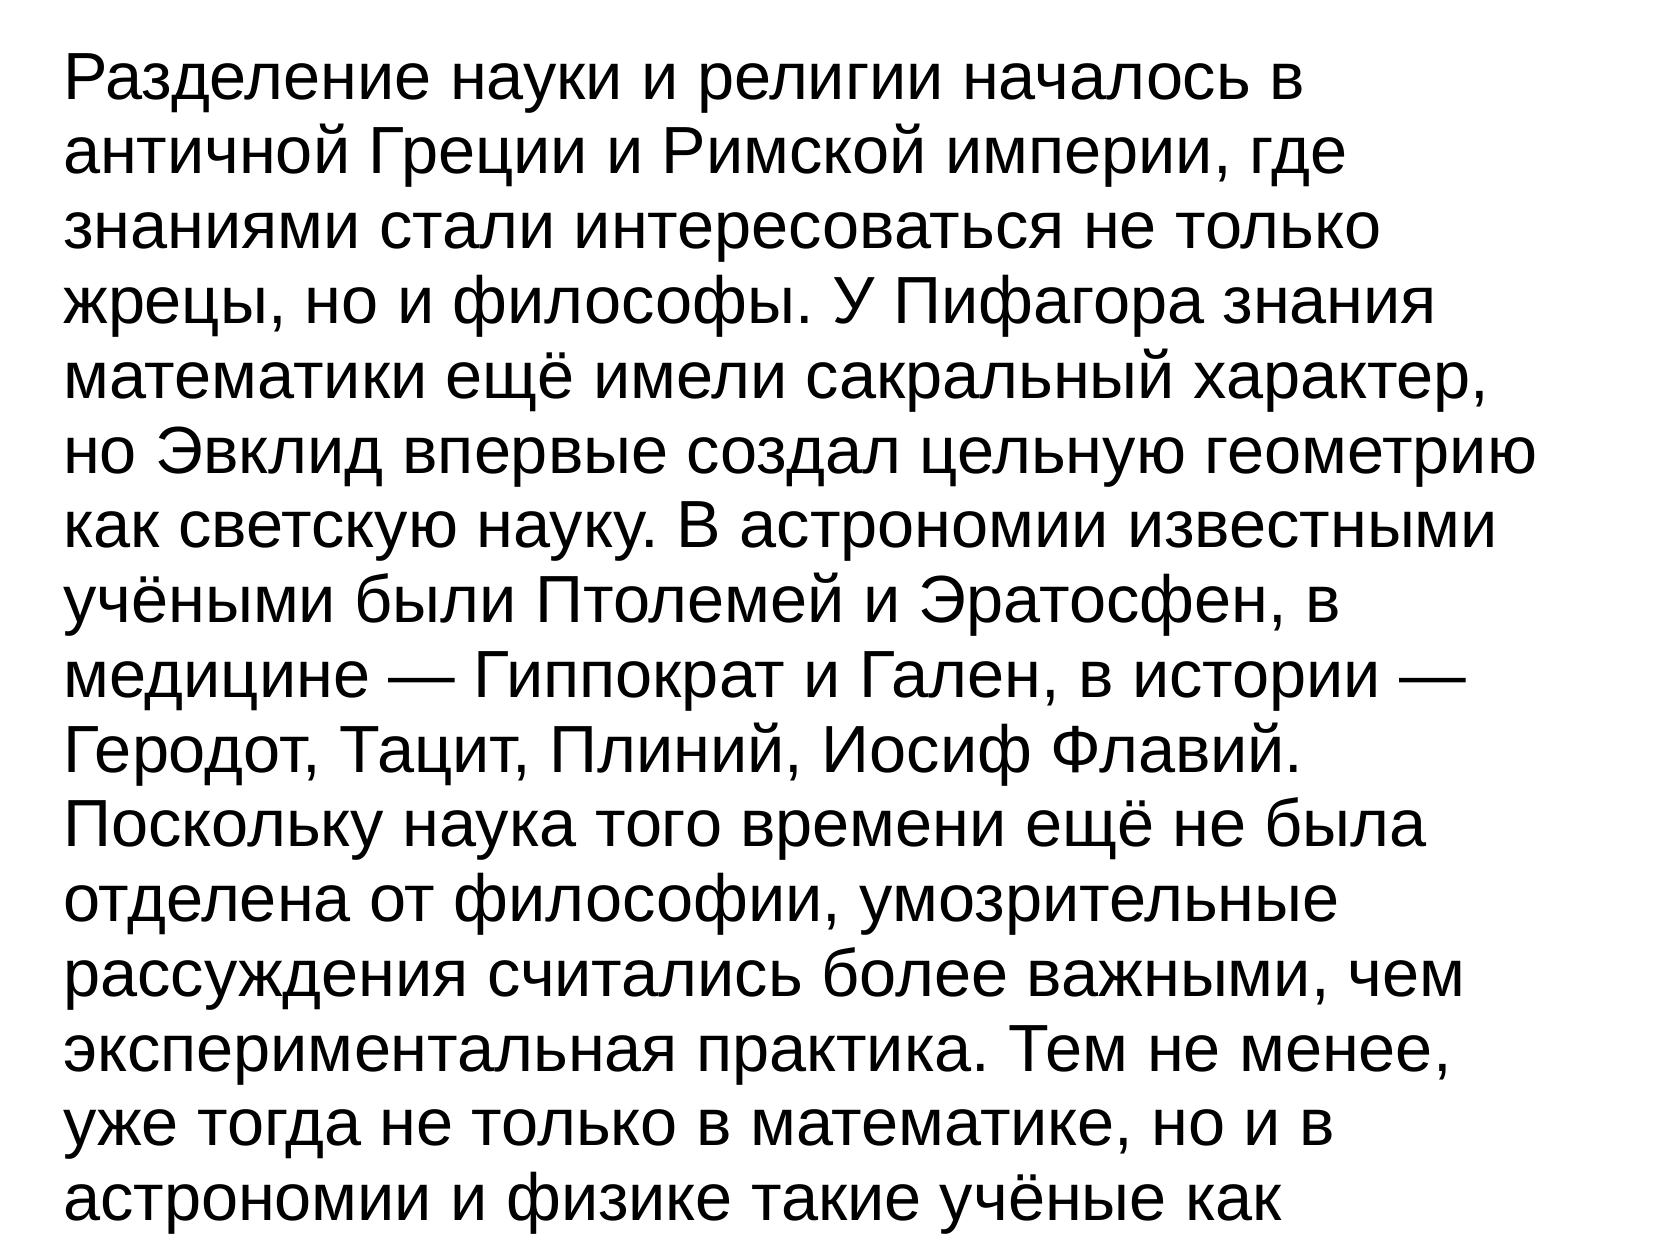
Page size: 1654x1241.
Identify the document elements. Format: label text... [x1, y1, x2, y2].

list Разделение науки и религии началось в античной Греции и Римской империи, где знаниями стали интересоваться не только жрецы, но и философы. У Пифагора знания математики ещё имели сакральный характер, но Эвклид впервые создал цельную геометрию как светскую науку. В астрономии известными учёными были Птолемей и Эратосфен, в медицине — Гиппократ и Гален, в истории — Геродот, Тацит, Плиний, Иосиф Флавий. Поскольку наука того времени ещё не была отделена от философии, умозрительные рассуждения считались более важными, чем экспериментальная практика. Тем не менее, уже тогда не только в математике, но и в астрономии и физике такие учёные как Птолемей и Архимед применяли сложный математический аппарат для расчёта движения небесных светил и конструирования механизмов. [63, 38, 1569, 1241]
